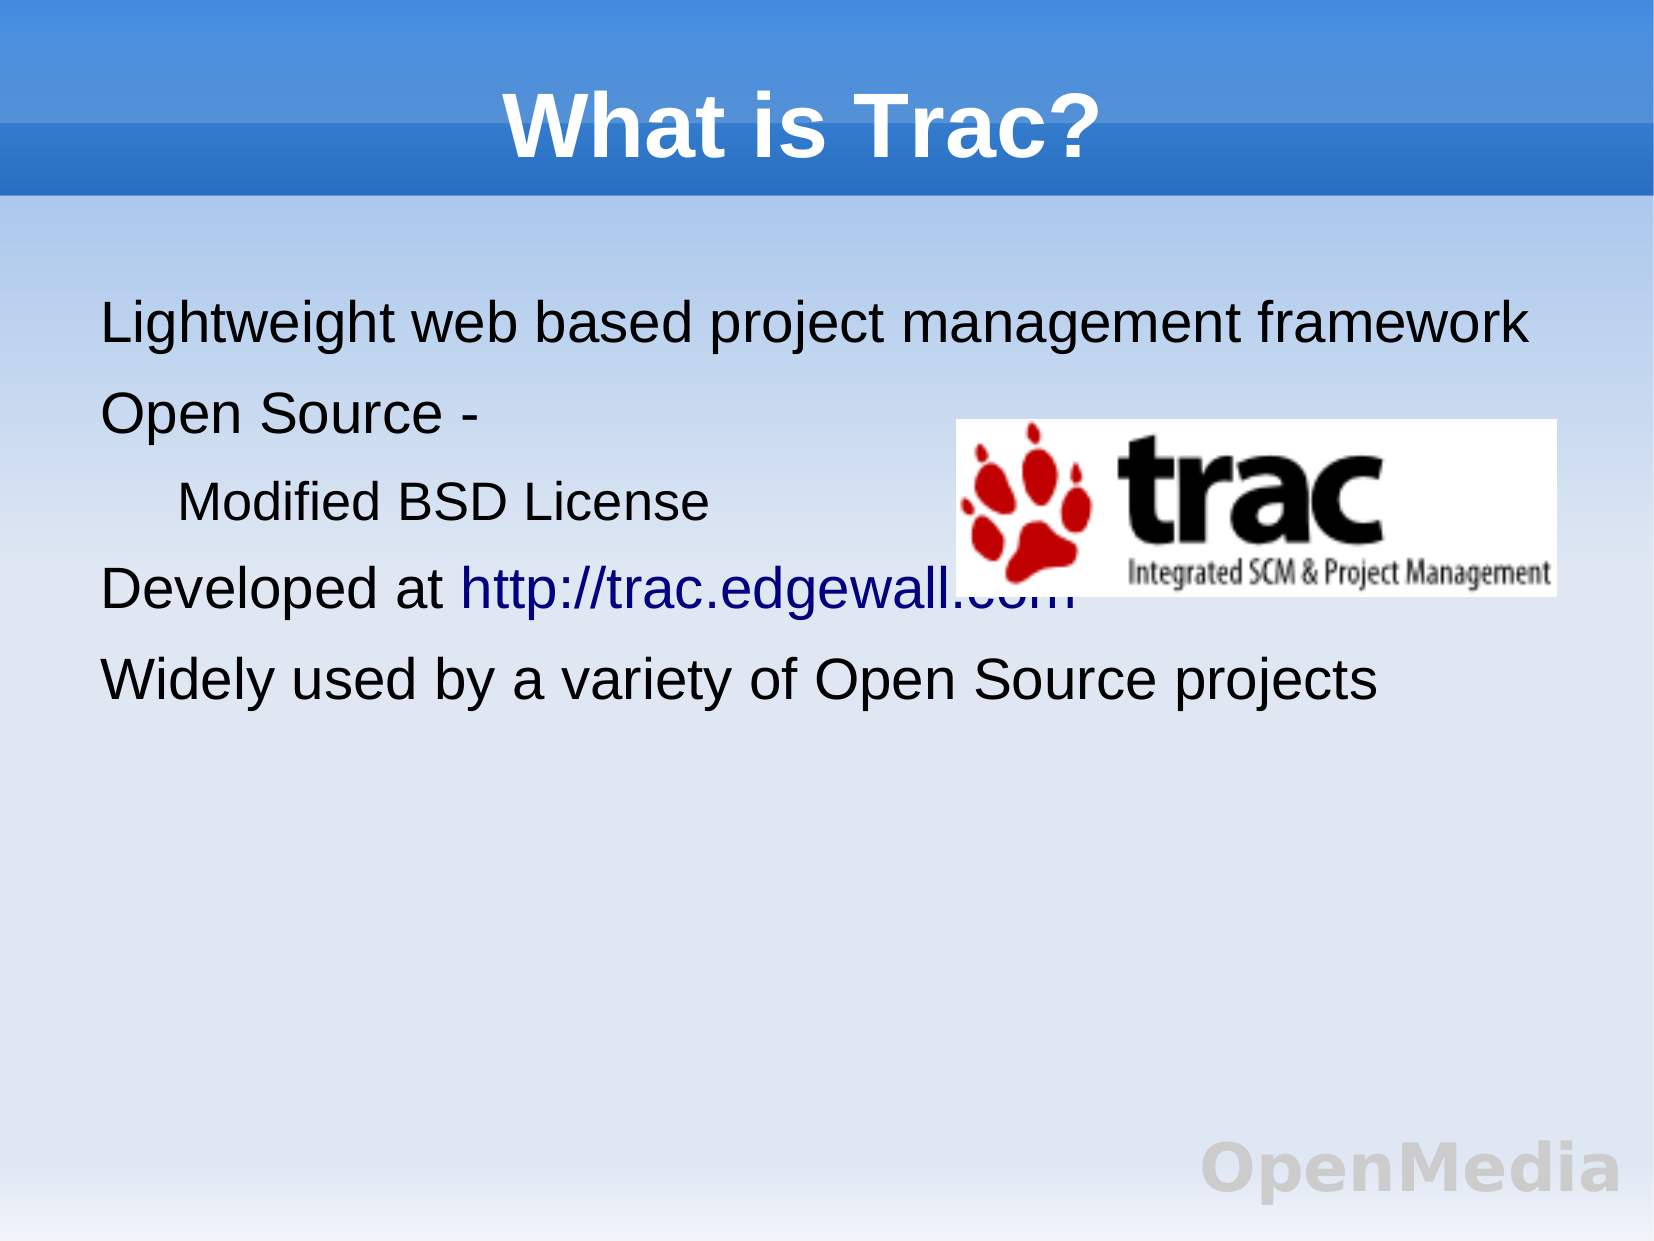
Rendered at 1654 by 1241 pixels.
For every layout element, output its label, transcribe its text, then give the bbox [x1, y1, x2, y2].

picture [0, 0, 1654, 1241]
list Lightweight web based project management framework Open Source - Modified BSD License Developed at http://trac.edgewall.com Widely used by a variety of Open Source projects [82, 290, 1571, 1094]
title What is Trac? [59, 29, 1548, 222]
